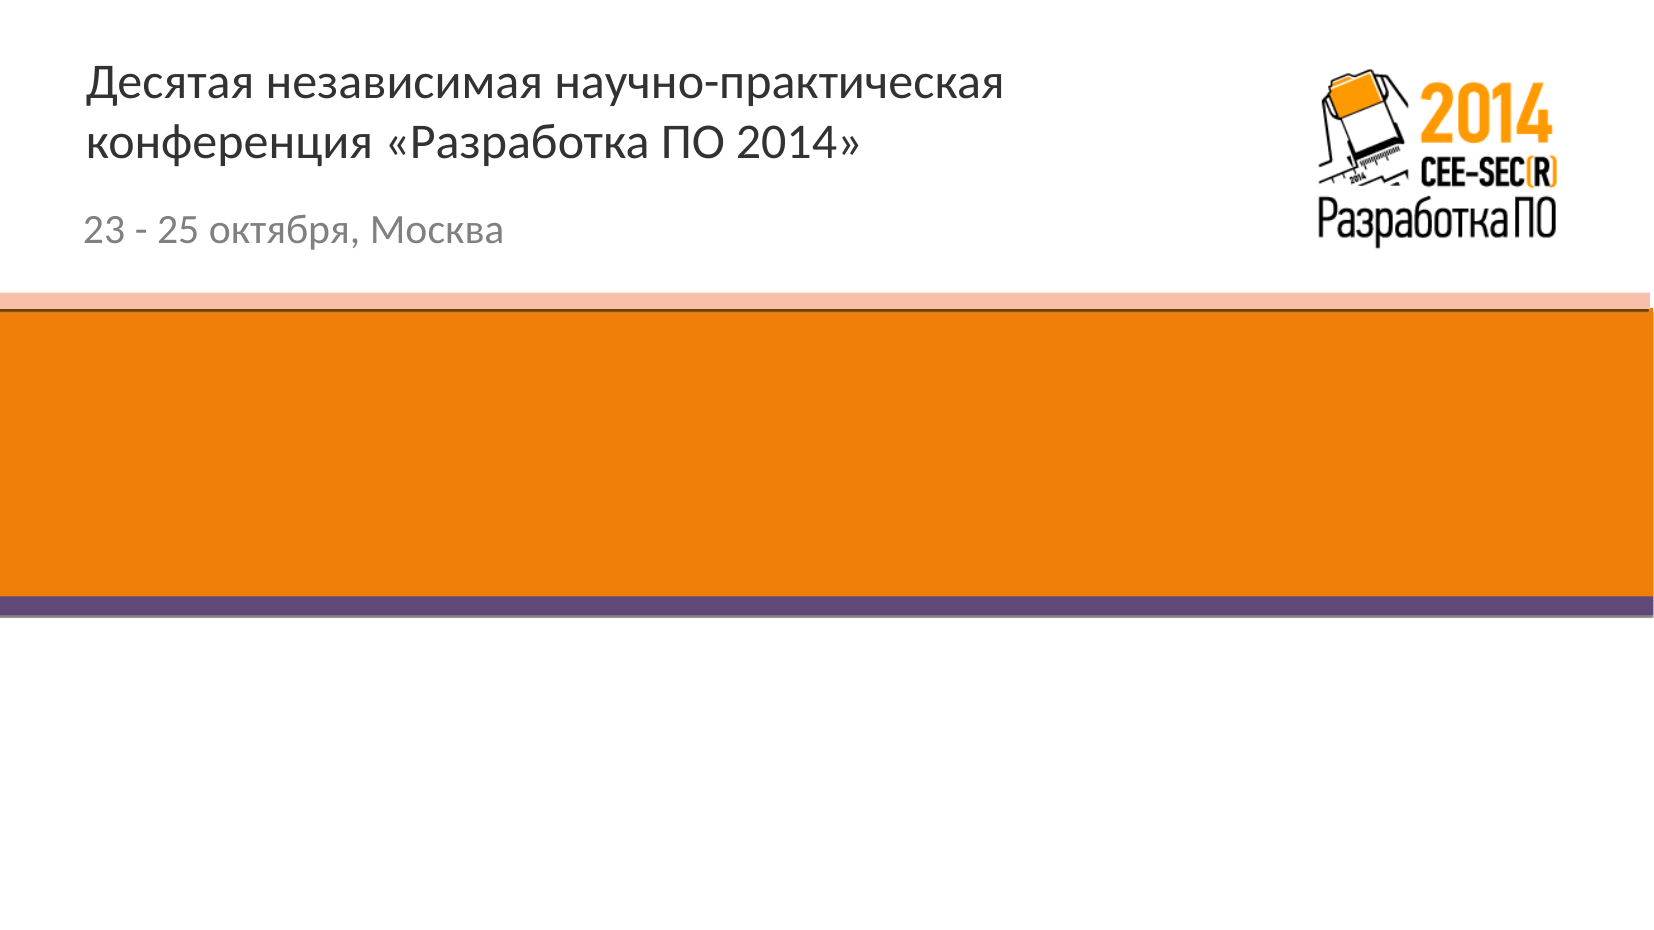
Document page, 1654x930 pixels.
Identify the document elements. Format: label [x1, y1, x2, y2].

picture [1298, 57, 1576, 258]
